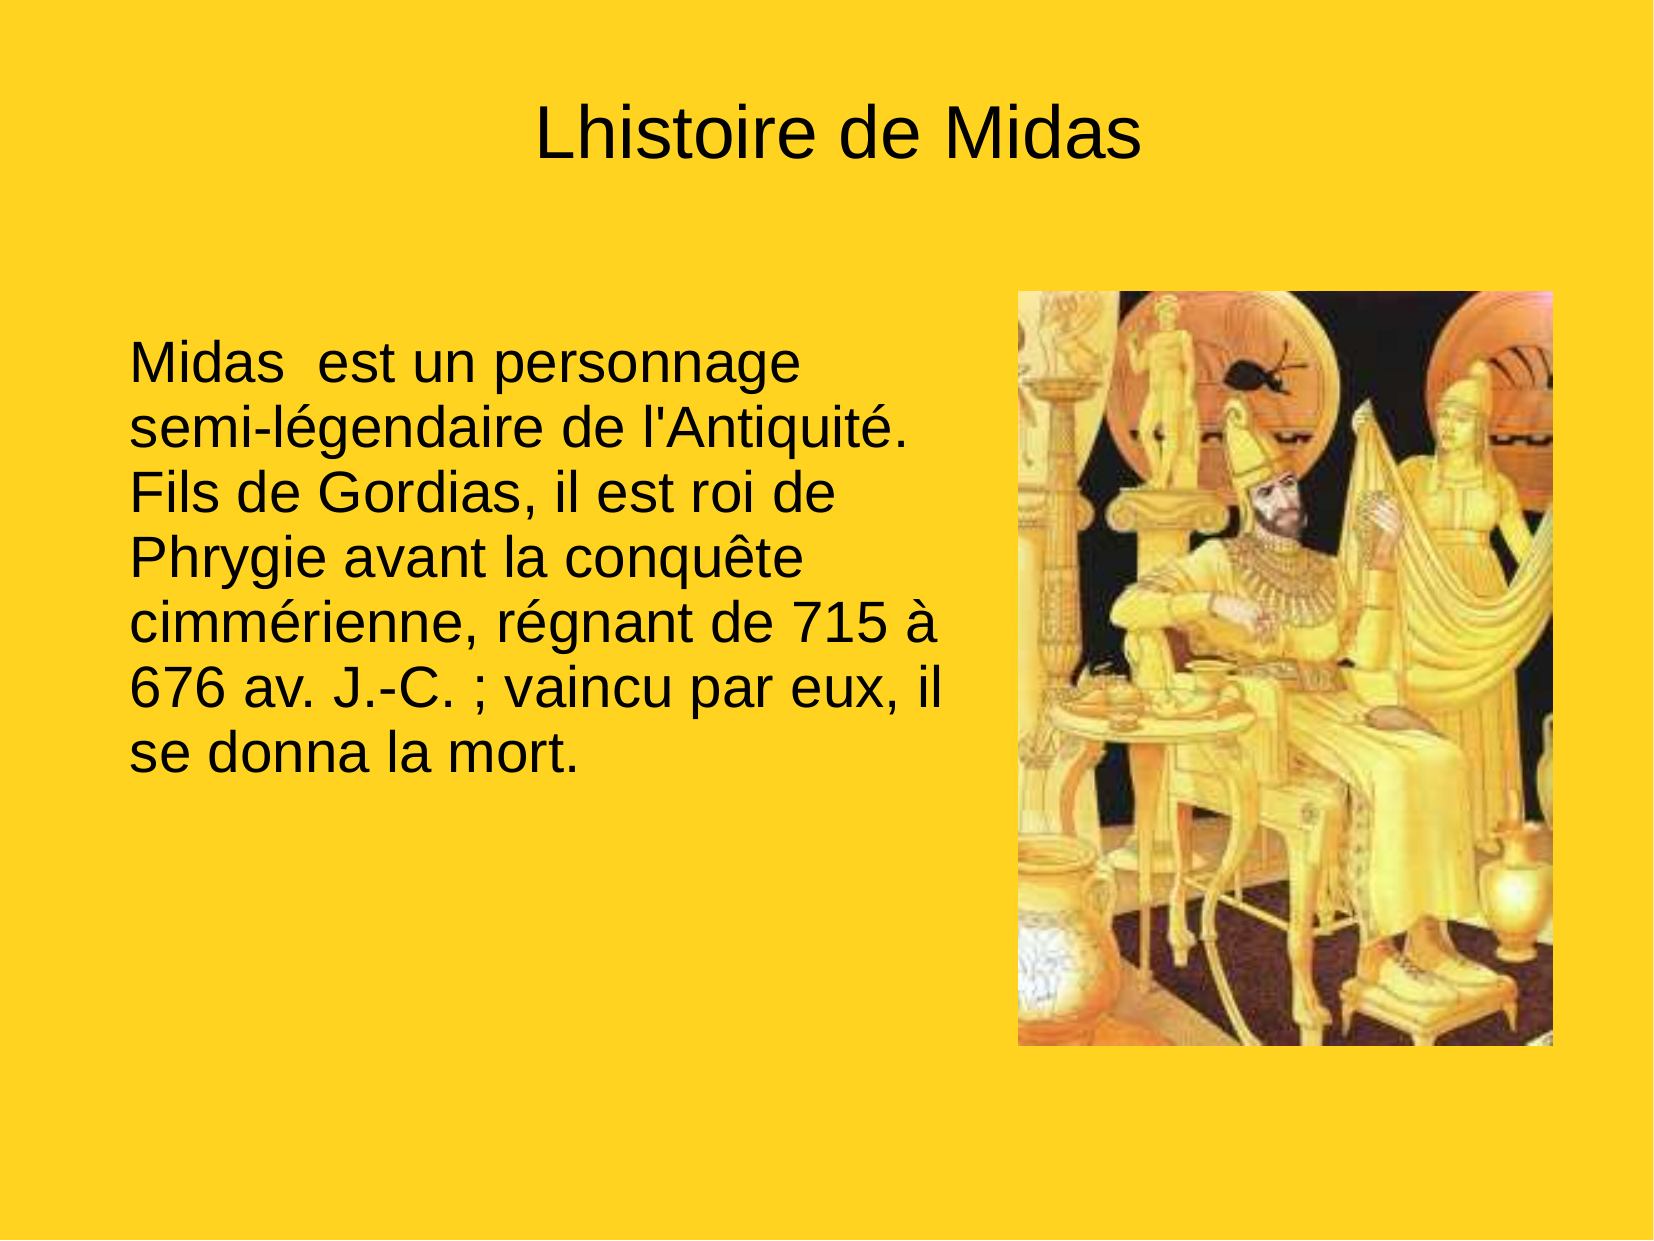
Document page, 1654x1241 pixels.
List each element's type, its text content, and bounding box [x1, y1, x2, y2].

text_box Midas est un personnage semi-légendaire de l'Antiquité. Fils de Gordias, il est roi de Phrygie avant la conquête cimmérienne, régnant de 715 à 676 av. J.-C. ; vaincu par eux, il se donna la mort. [115, 321, 964, 1026]
text_box Lhistoire de Midas [161, 82, 1518, 182]
picture [1018, 291, 1553, 1046]
